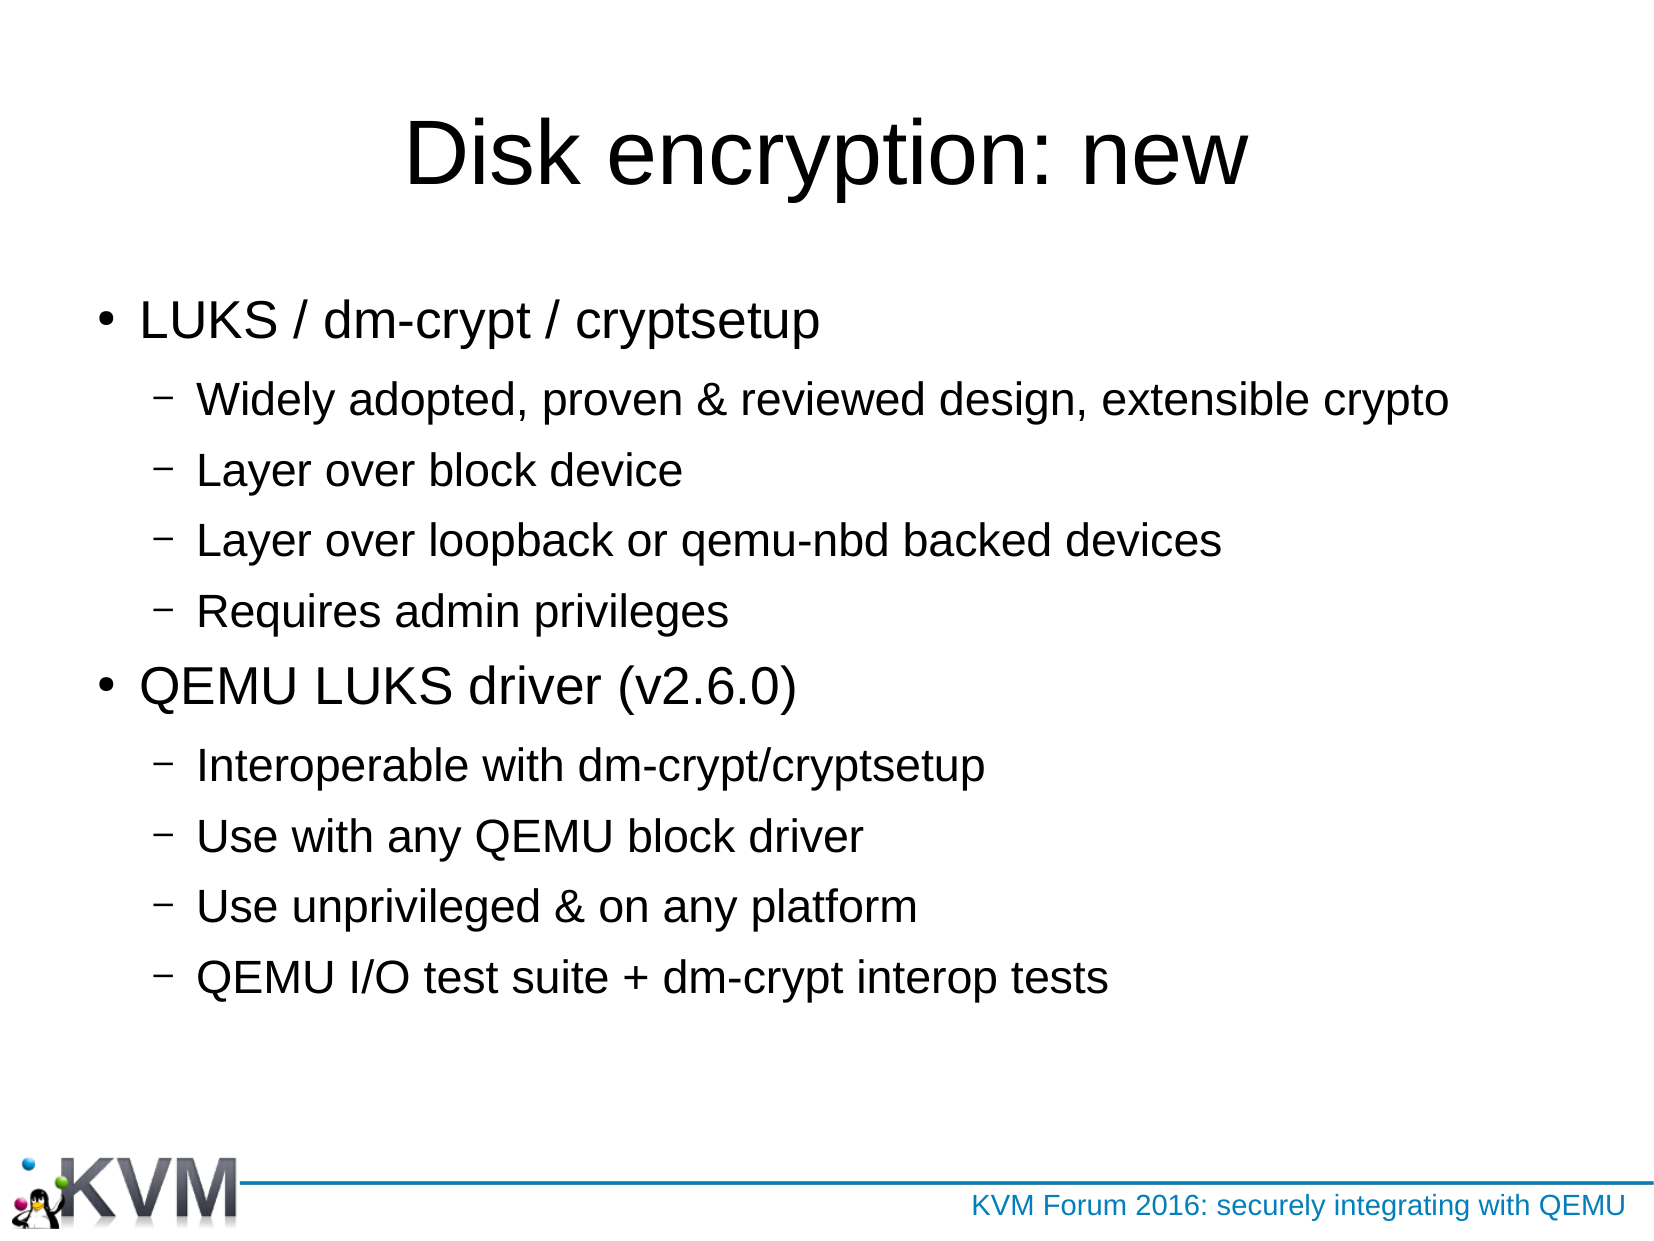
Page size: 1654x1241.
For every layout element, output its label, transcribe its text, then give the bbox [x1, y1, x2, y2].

list LUKS / dm-crypt / cryptsetup Widely adopted, proven & reviewed design, extensible crypto Layer over block device Layer over loopback or qemu-nbd backed devices Requires admin privileges QEMU LUKS driver (v2.6.0) Interoperable with dm-crypt/cryptsetup Use with any QEMU block driver Use unprivileged & on any platform QEMU I/O test suite + dm-crypt interop tests [82, 290, 1571, 1010]
title Disk encryption: new [82, 49, 1571, 257]
picture [11, 1157, 1654, 1229]
